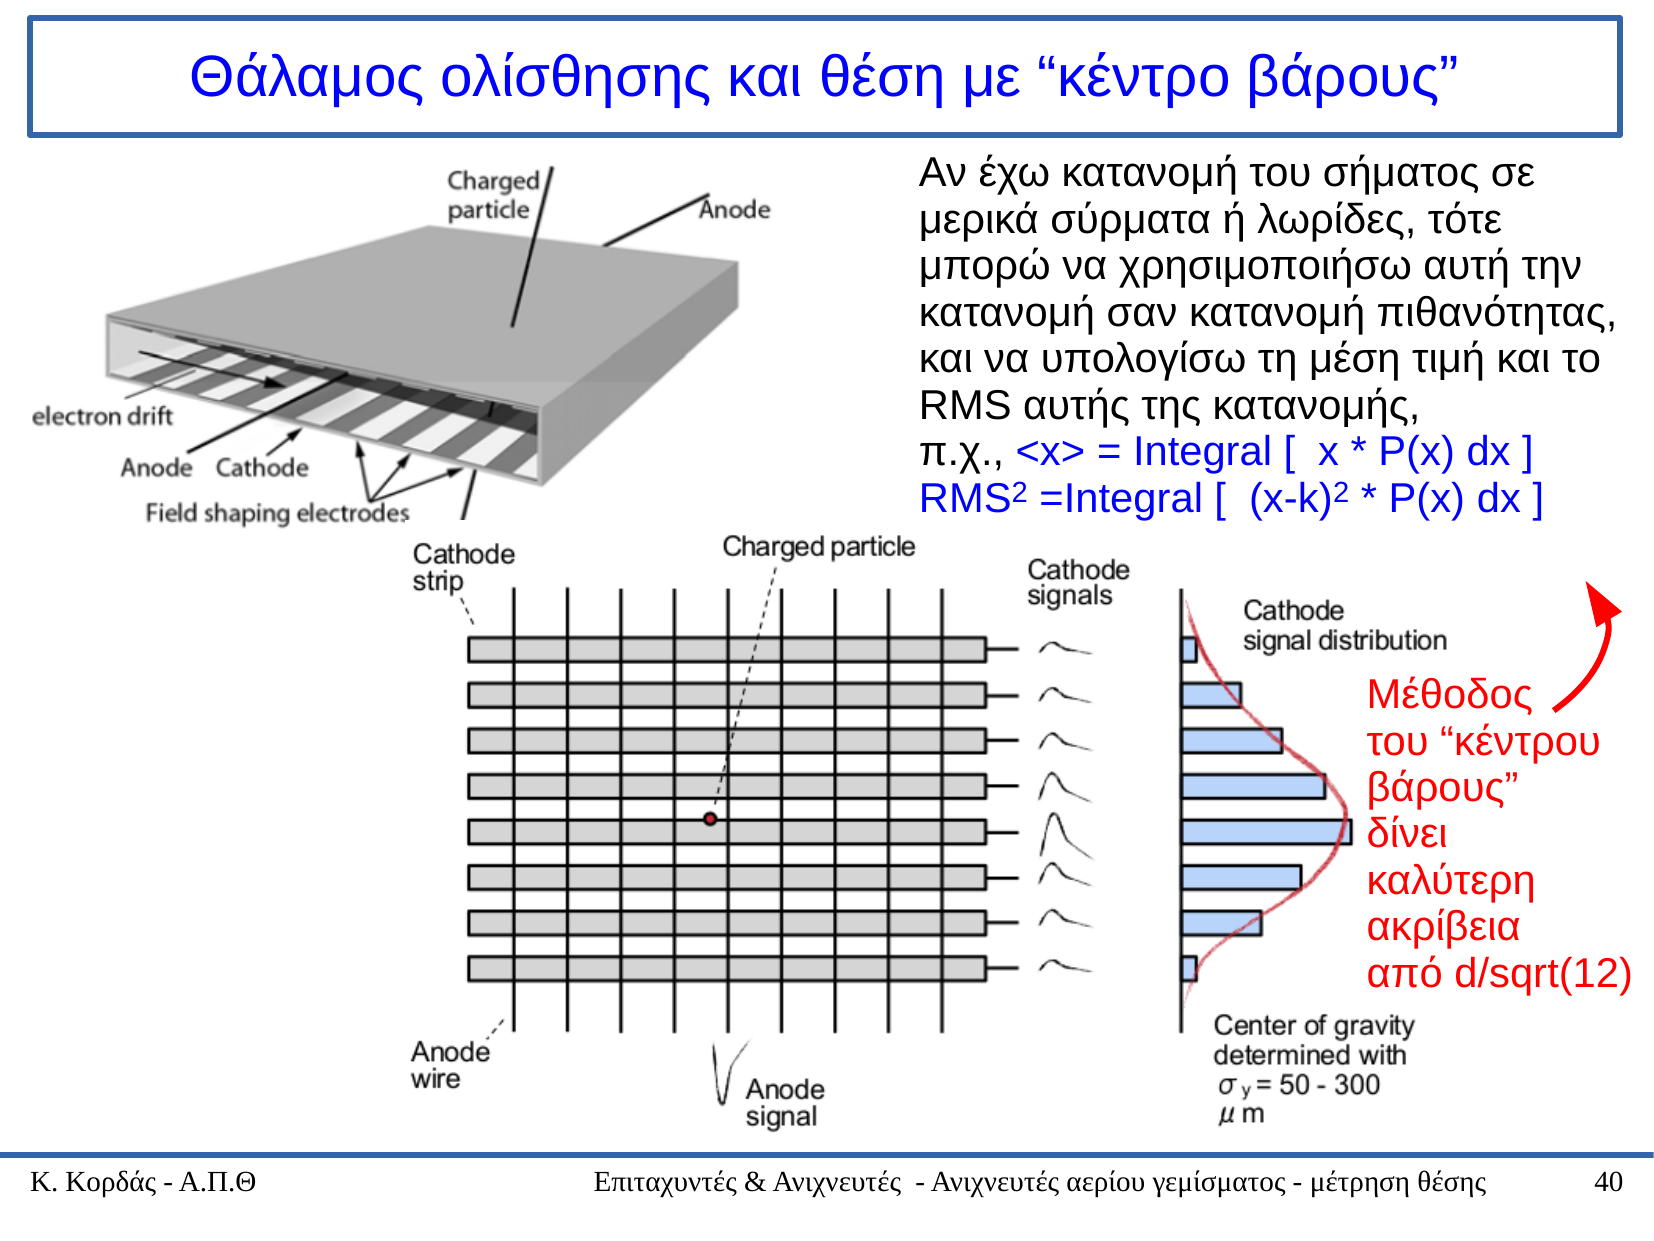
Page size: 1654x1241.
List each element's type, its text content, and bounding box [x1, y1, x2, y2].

title Θάλαμος ολίσθησης και θέση με “κέντρο βάρους” [30, 17, 1621, 136]
text_box Μέθοδος του “κέντρου βάρους” δίνει καλύτερη ακρίβεια από d/sqrt(12) [1351, 663, 1649, 1008]
text_box Αν έχω κατανομή του σήματος σε μερικά σύρματα ή λωρίδες, τότε μπορώ να χρησιμοποιήσω αυτή την κατανομή σαν κατανομή πιθανότητας, και να υπολογίσω τη μέση τιμή και το RMS αυτής της κατανομής, π.χ., <x> = Ιntegral [ x * P(x) dx ] RMS2 =Ιntegral [ (x-k)2 * P(x) dx ] [904, 141, 1632, 534]
picture [25, 154, 1453, 1143]
